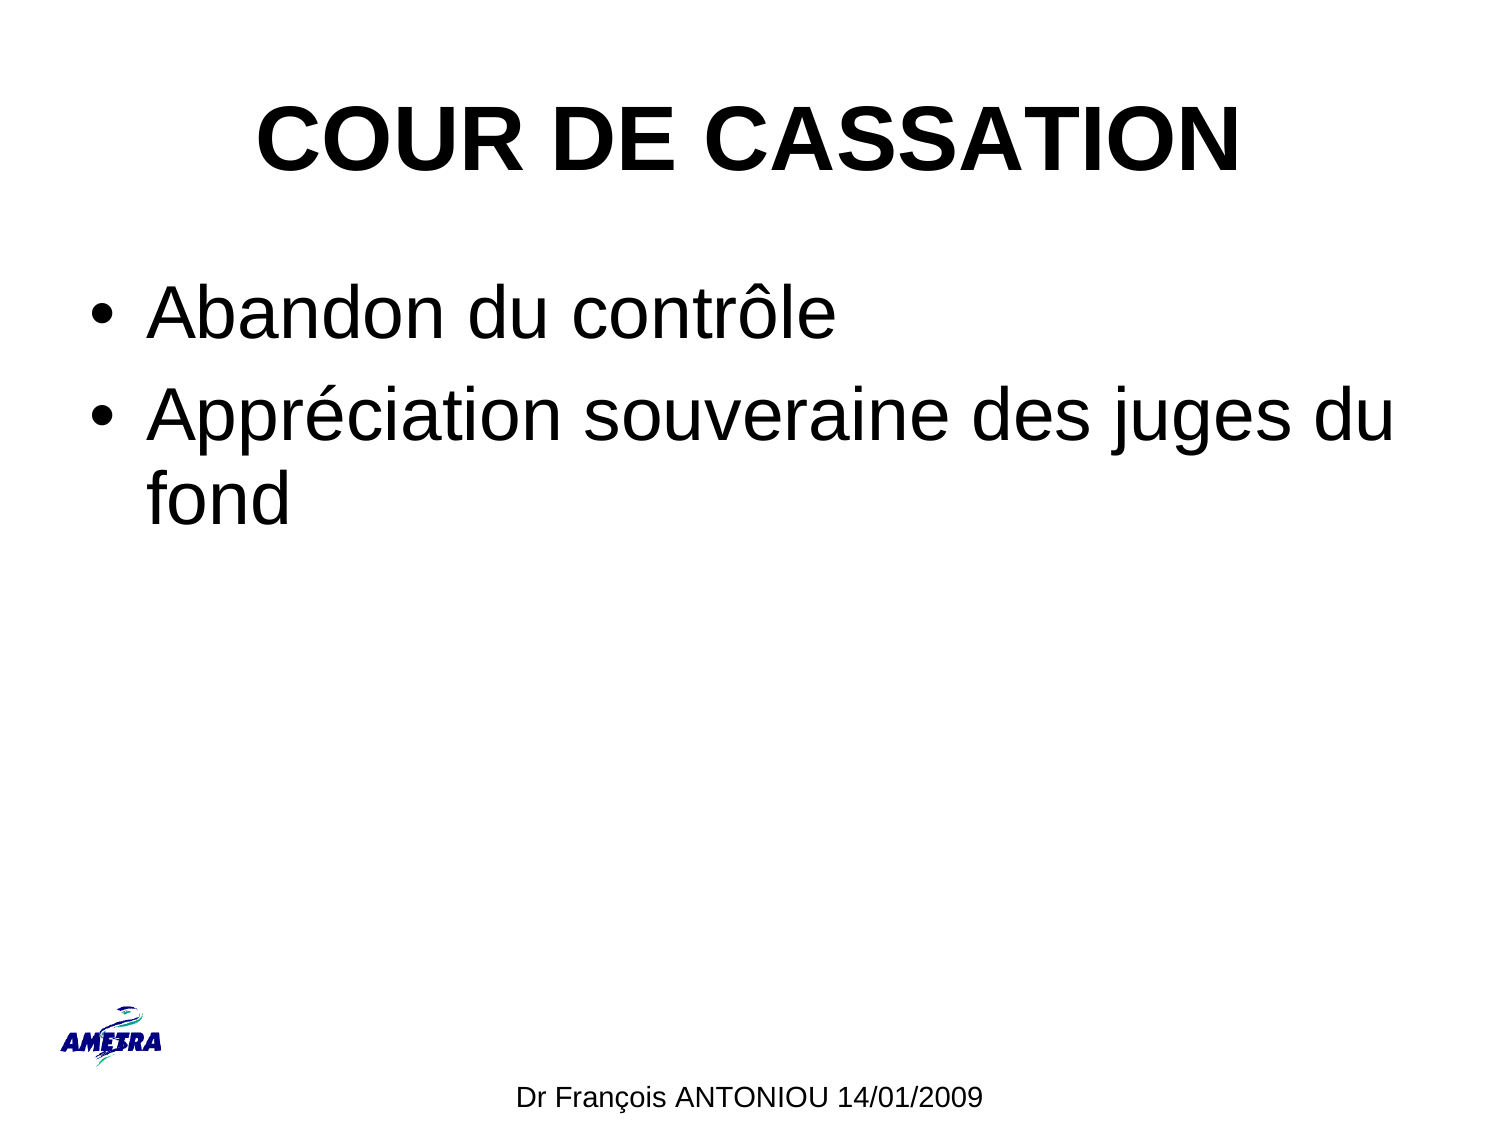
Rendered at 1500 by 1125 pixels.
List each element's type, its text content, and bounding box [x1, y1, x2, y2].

list Abandon du contrôle Appréciation souveraine des juges du fond [75, 262, 1436, 1059]
title COUR DE CASSATION [75, 45, 1426, 233]
picture [41, 984, 184, 1093]
